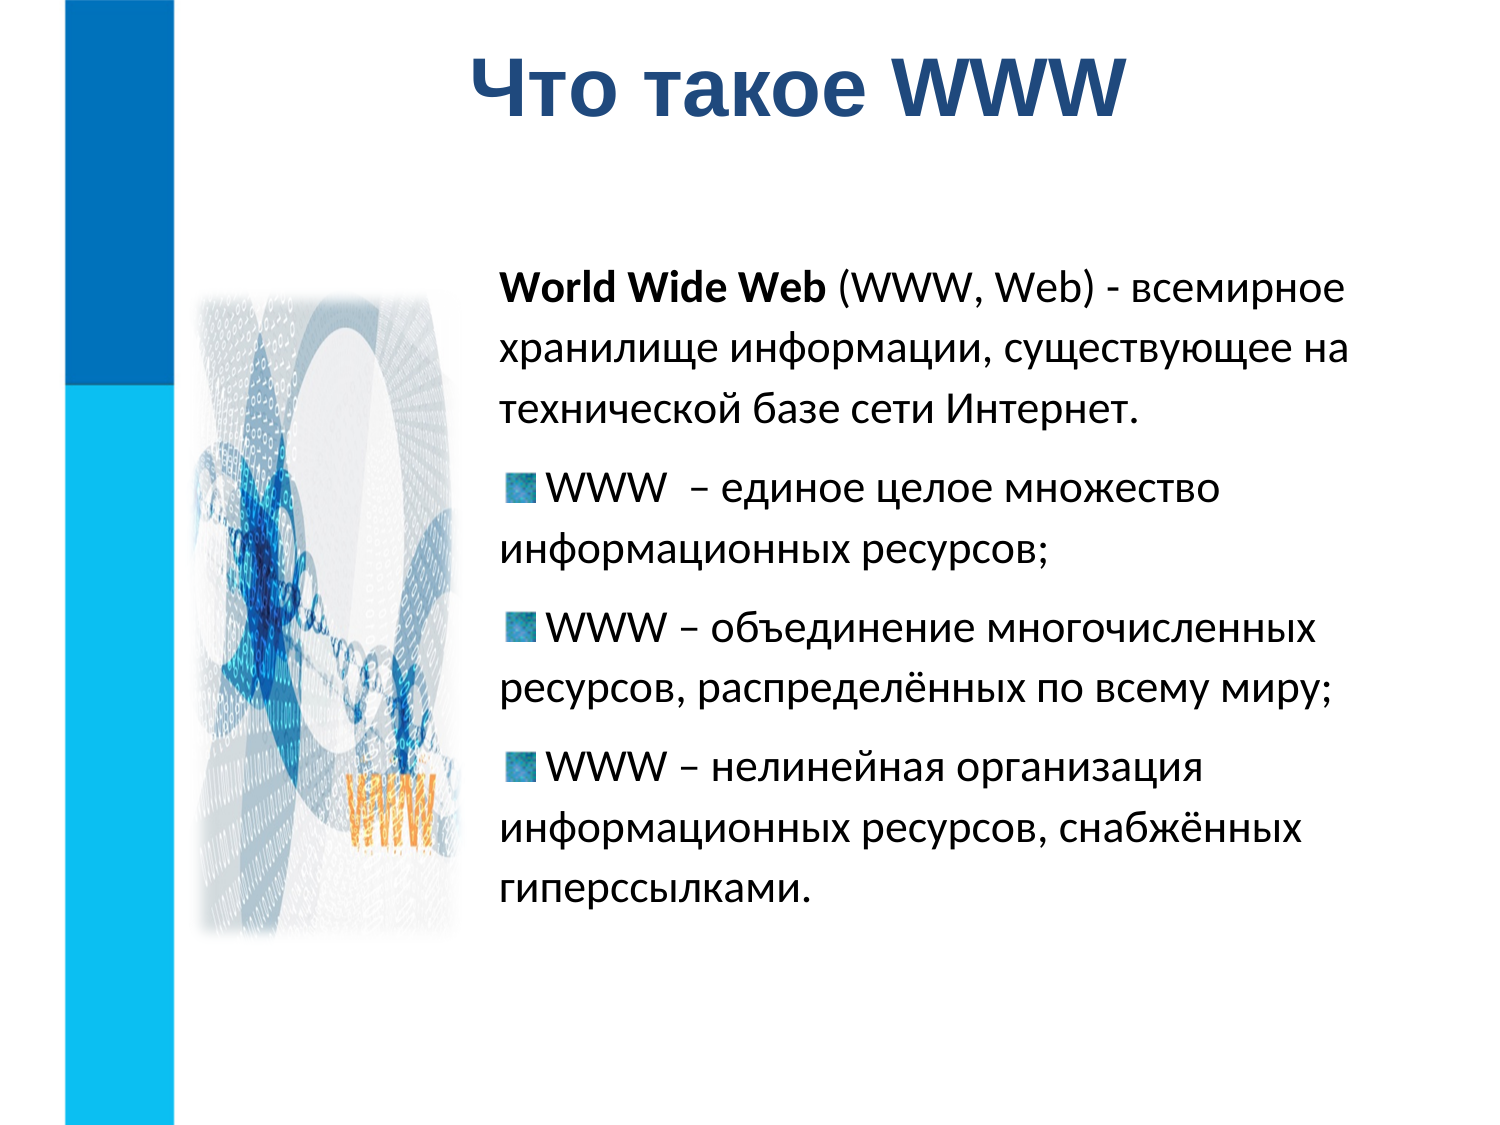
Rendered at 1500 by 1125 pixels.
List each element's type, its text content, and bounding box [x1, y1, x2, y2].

text_box Что такое WWW [171, 30, 1426, 135]
text_box World Wide Web (WWW, Web) - всемирное хранилище информации, существующее на технической базе сети Интернет. WWW – единое целое множество информационных ресурсов; WWW – объединение многочисленных ресурсов, распределённых по всему миру; WWW – нелинейная организация информационных ресурсов, снабжённых гиперссылками. [484, 243, 1465, 920]
picture [0, 0, 1500, 1125]
